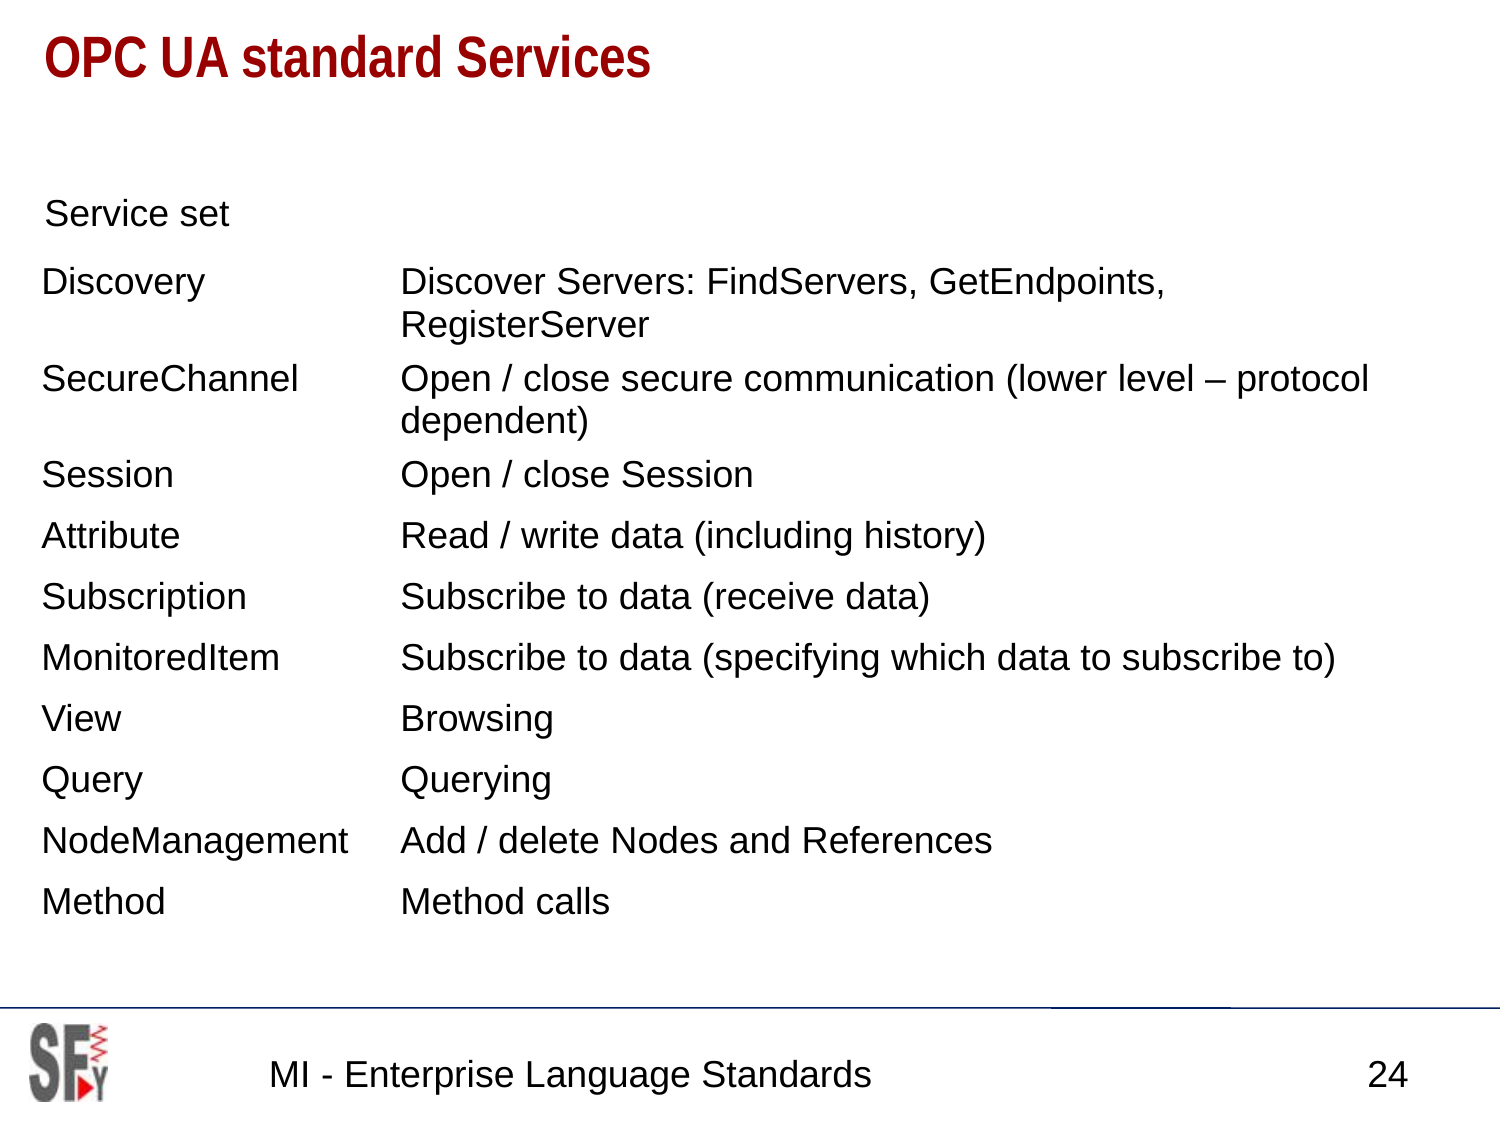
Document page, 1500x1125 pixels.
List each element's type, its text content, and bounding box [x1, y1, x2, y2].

table_cell Read / write data (including history) [389, 508, 1427, 569]
table_cell Attribute [29, 508, 389, 569]
slide_number <numéro> [1352, 1034, 1490, 1103]
table_cell Querying [389, 752, 1427, 813]
title OPC UA standard Services [29, 12, 1471, 138]
picture [29, 1023, 108, 1102]
table_cell Method [29, 874, 389, 936]
table_header Service set [29, 185, 389, 255]
table_cell NodeManagement [29, 813, 389, 874]
table_cell Browsing [389, 691, 1427, 752]
table_cell Open / close Session [389, 447, 1427, 508]
table_cell Query [29, 752, 389, 813]
table_cell Method calls [389, 874, 1427, 936]
table_cell Subscribe to data (receive data) [389, 569, 1427, 630]
table_cell Discover Servers: FindServers, GetEndpoints, RegisterServer [389, 255, 1427, 351]
table_cell Subscription [29, 569, 389, 630]
table_cell Session [29, 447, 389, 508]
table_cell MonitoredItem [29, 630, 389, 691]
footer MI - Enterprise Language Standards [253, 1034, 1336, 1103]
table_cell View [29, 691, 389, 752]
table_cell Discovery [29, 255, 389, 351]
table_cell SecureChannel [29, 351, 389, 447]
table_header [389, 185, 1427, 255]
table_cell Add / delete Nodes and References [389, 813, 1427, 874]
table_cell Subscribe to data (specifying which data to subscribe to) [389, 630, 1427, 691]
table_cell Open / close secure communication (lower level – protocol dependent) [389, 351, 1427, 447]
